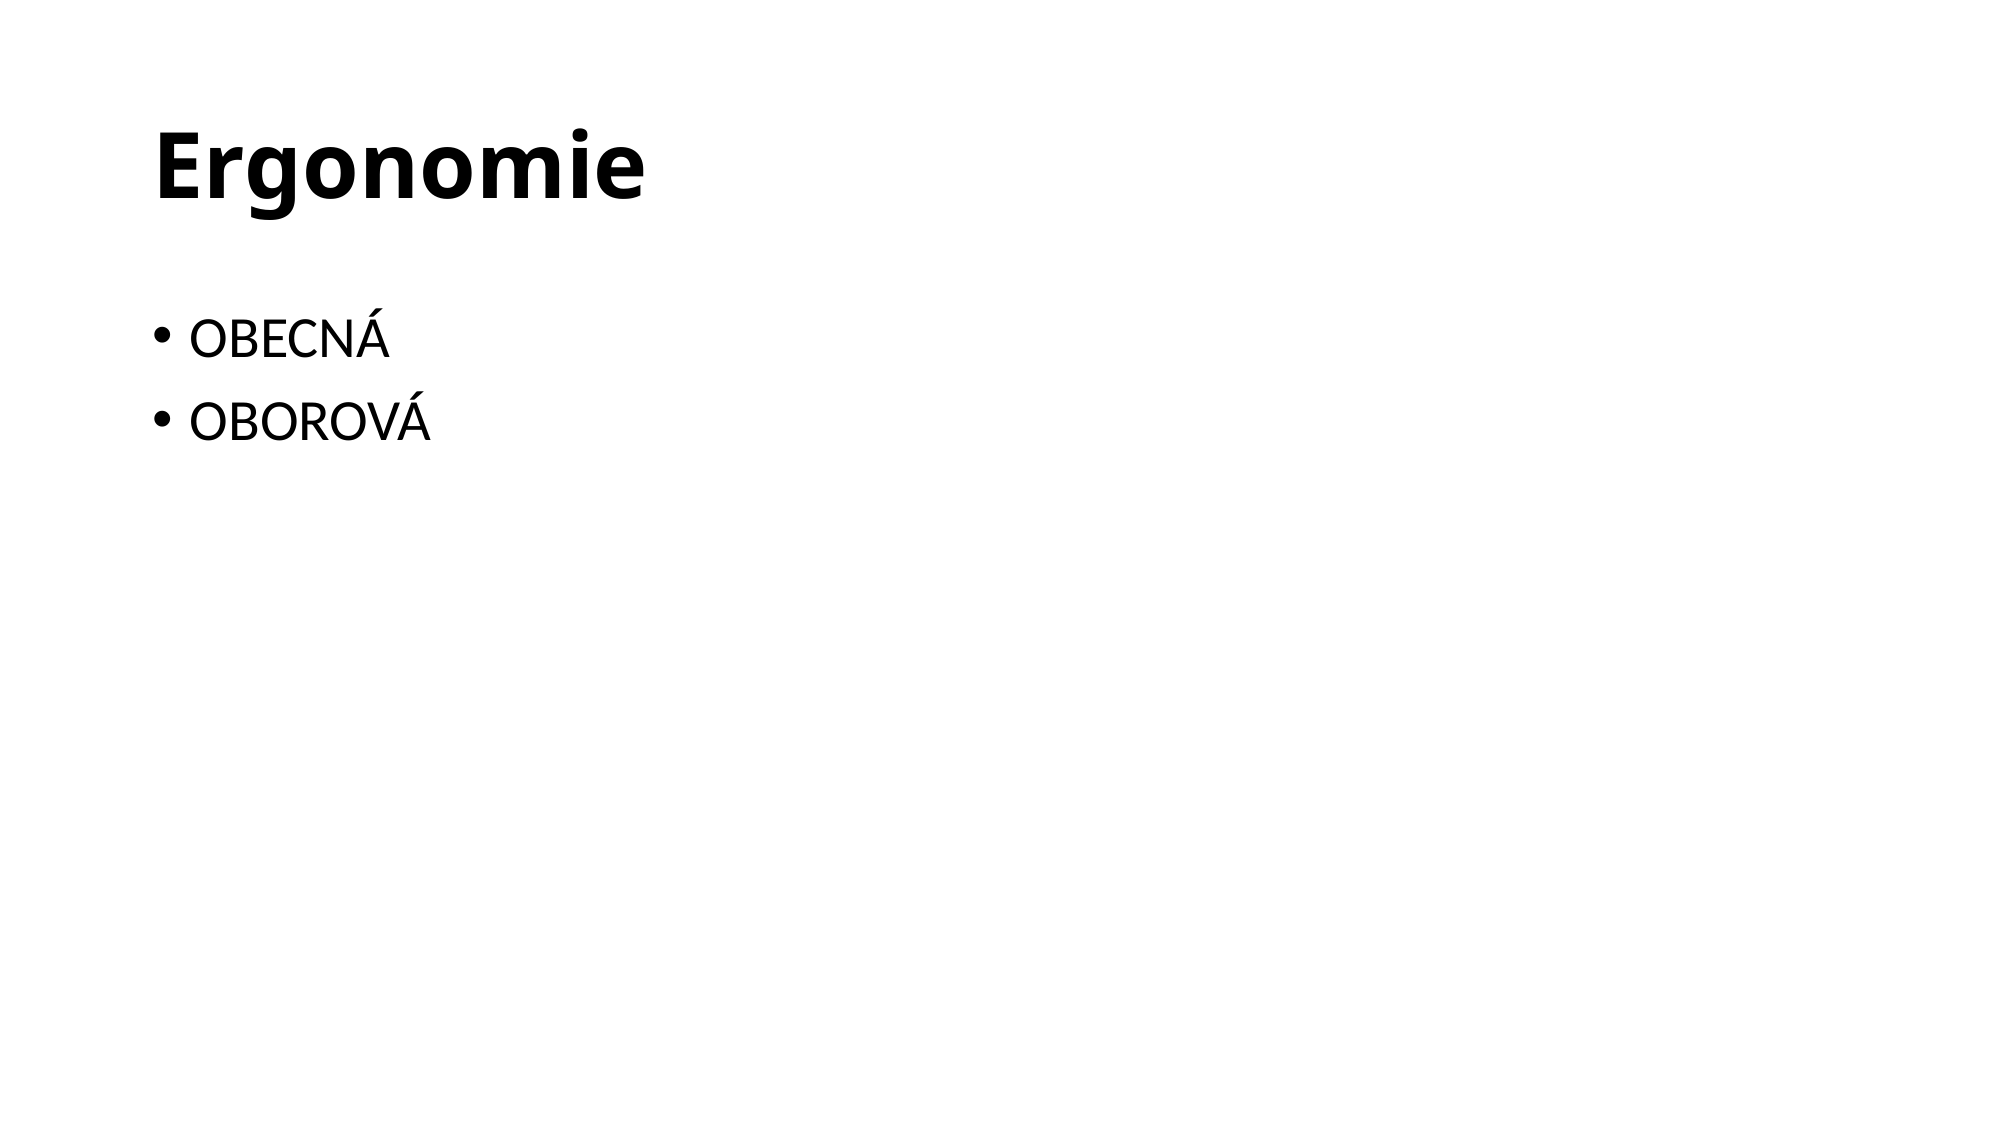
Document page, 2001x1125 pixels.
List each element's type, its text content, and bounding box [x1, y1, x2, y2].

title Ergonomie [137, 59, 1863, 278]
list OBECNÁ OBOROVÁ [137, 299, 1863, 1014]
